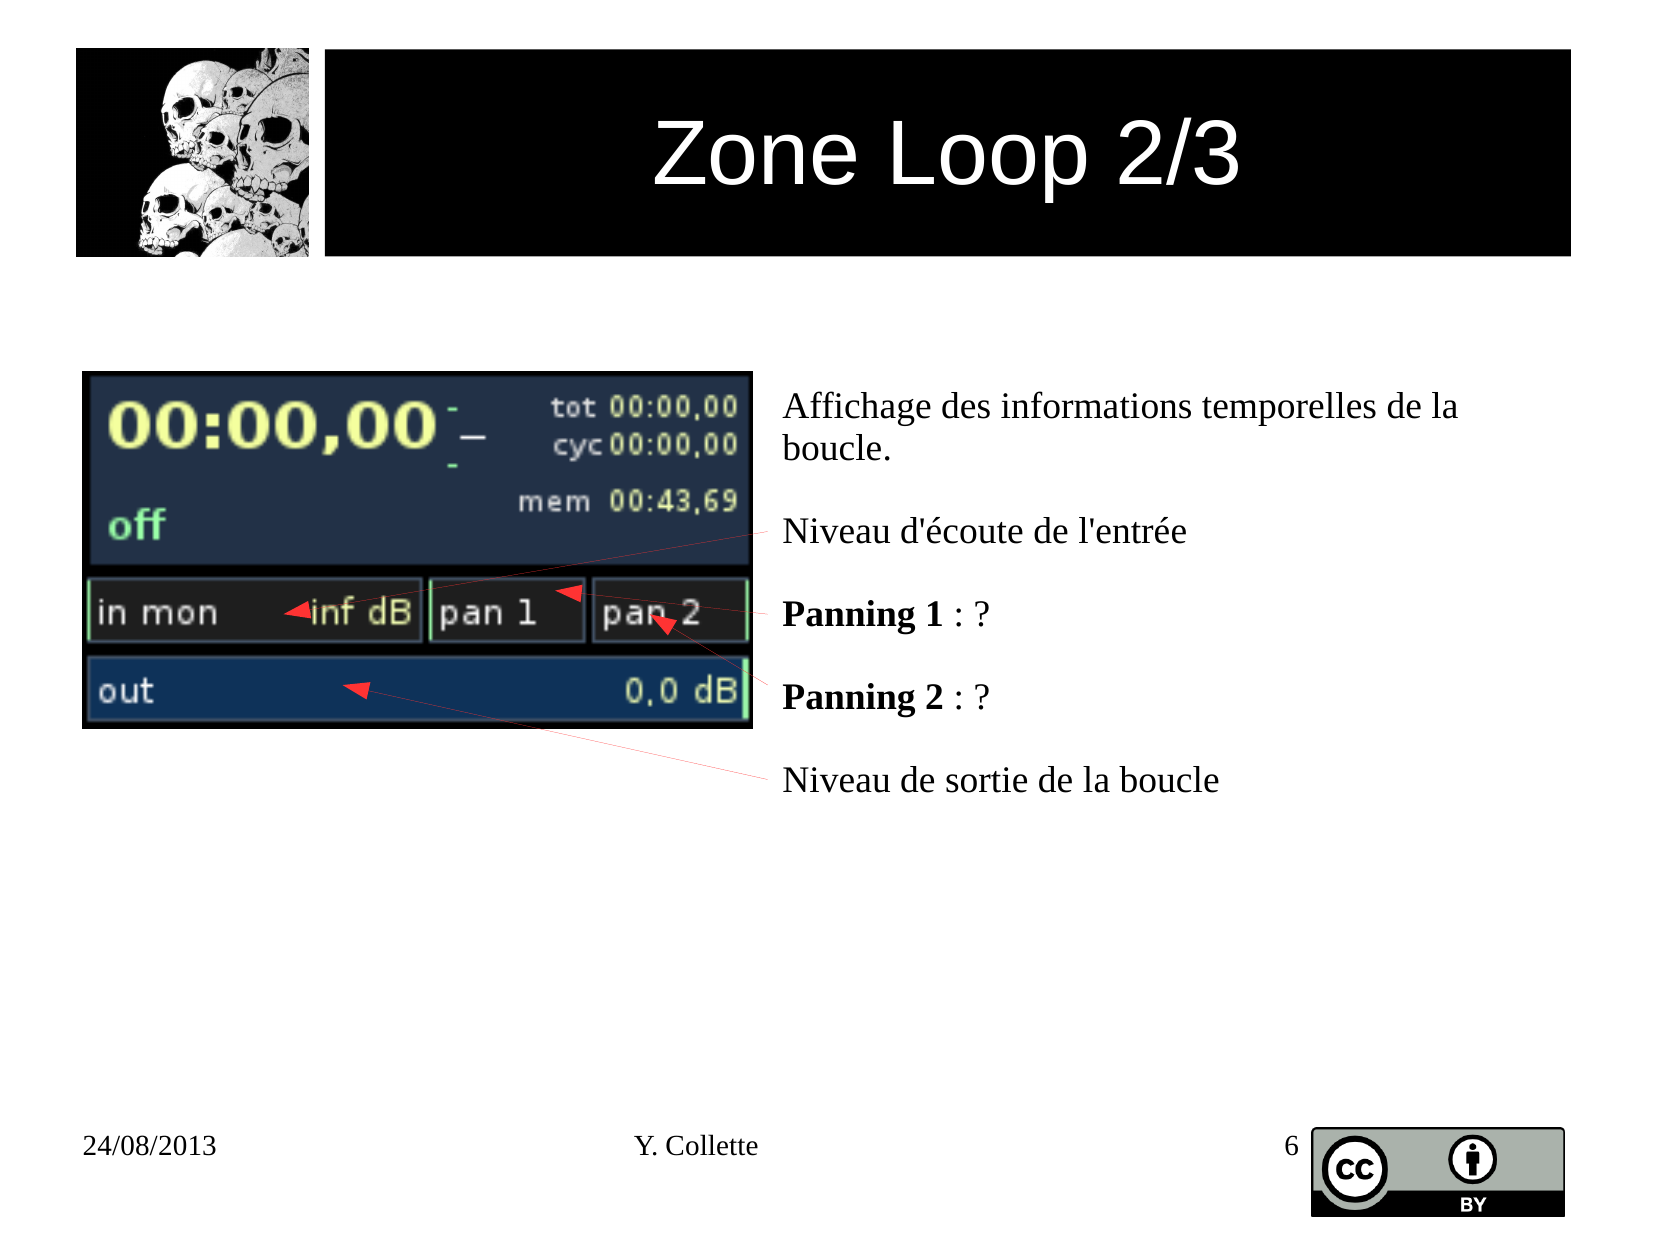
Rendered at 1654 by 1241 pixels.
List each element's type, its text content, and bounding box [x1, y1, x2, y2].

picture [1311, 1127, 1565, 1217]
title Zone Loop 2/3 [324, 49, 1571, 257]
text_box Affichage des informations temporelles de la boucle. Niveau d'écoute de l'entrée Panning 1 : ? Panning 2 : ? Niveau de sortie de la boucle [767, 377, 1571, 808]
picture [76, 48, 309, 257]
picture [82, 371, 753, 729]
